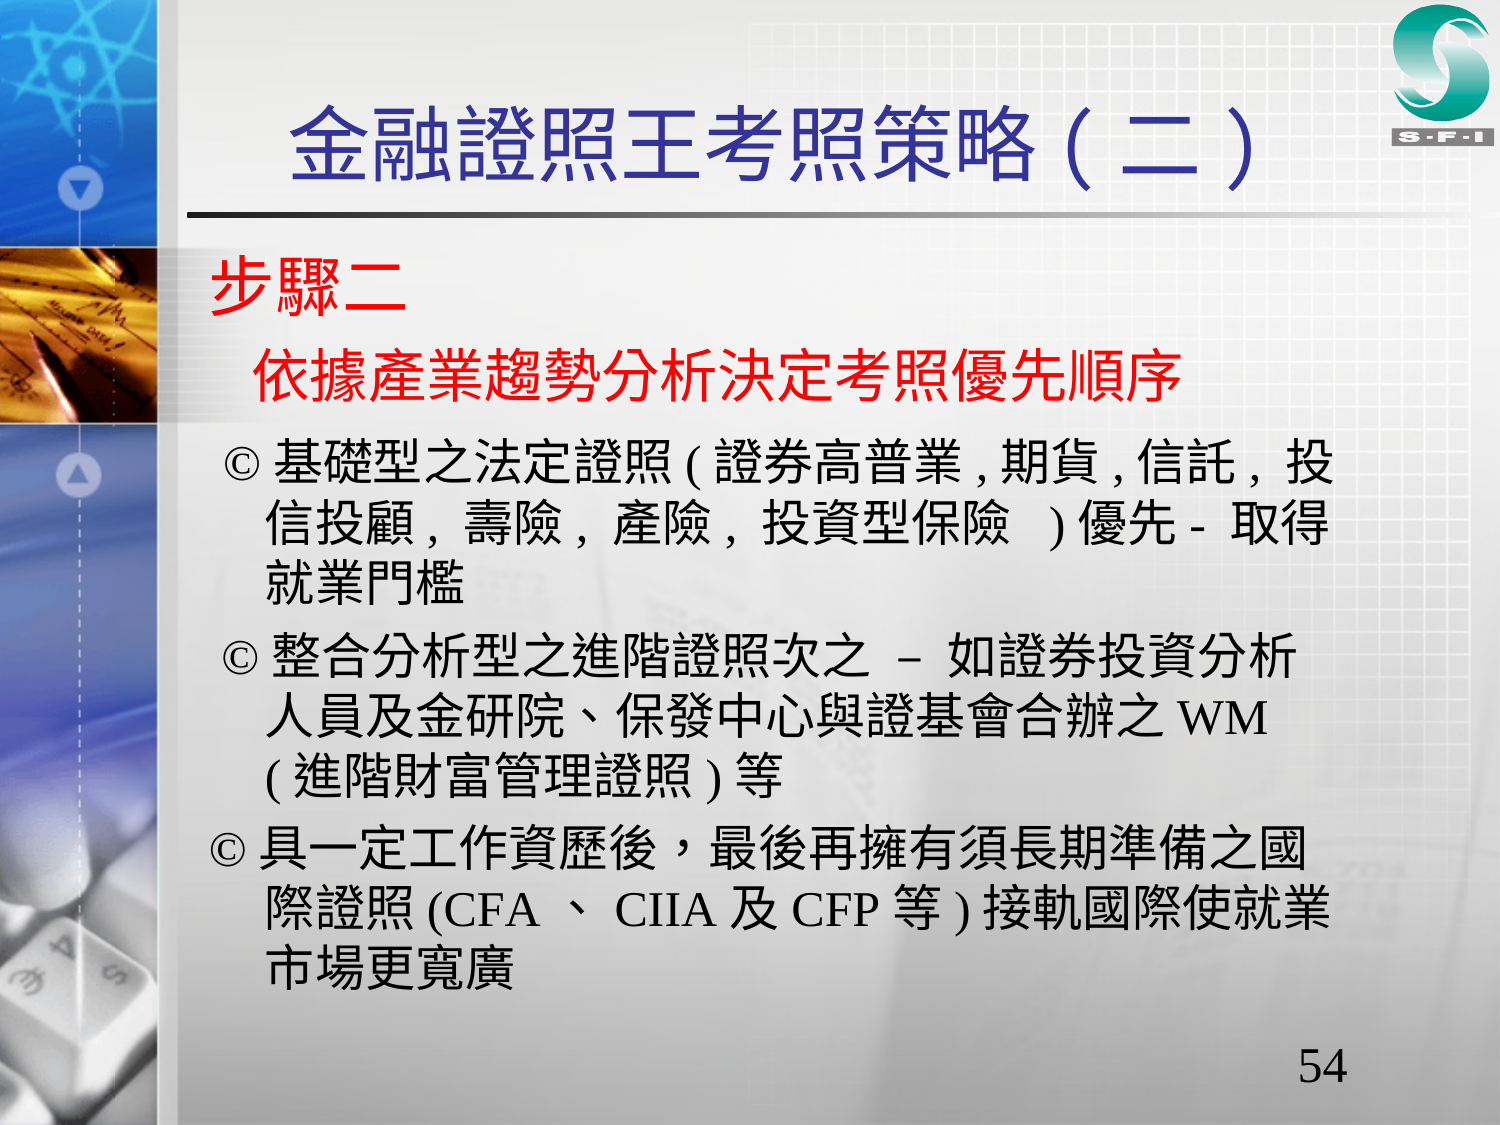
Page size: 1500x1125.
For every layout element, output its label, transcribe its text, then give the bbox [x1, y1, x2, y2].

list 步驟二 依據產業趨勢分析決定考照優先順序 ©基礎型之法定證照(證券高普業,期貨,信託, 投信投顧, 壽險, 產險, 投資型保險 )優先- 取得就業門檻 ©整合分析型之進階證照次之 – 如證券投資分析人員及金研院、保發中心與證基會合辦之WM (進階財富管理證照)等 ©具一定工作資歷後，最後再擁有須長期準備之國際證照(CFA、CIIA及CFP等)接軌國際使就業市場更寬廣 [193, 237, 1363, 1006]
title 金融證照王考照策略(二) [188, 101, 1363, 201]
picture [0, 0, 1500, 1125]
